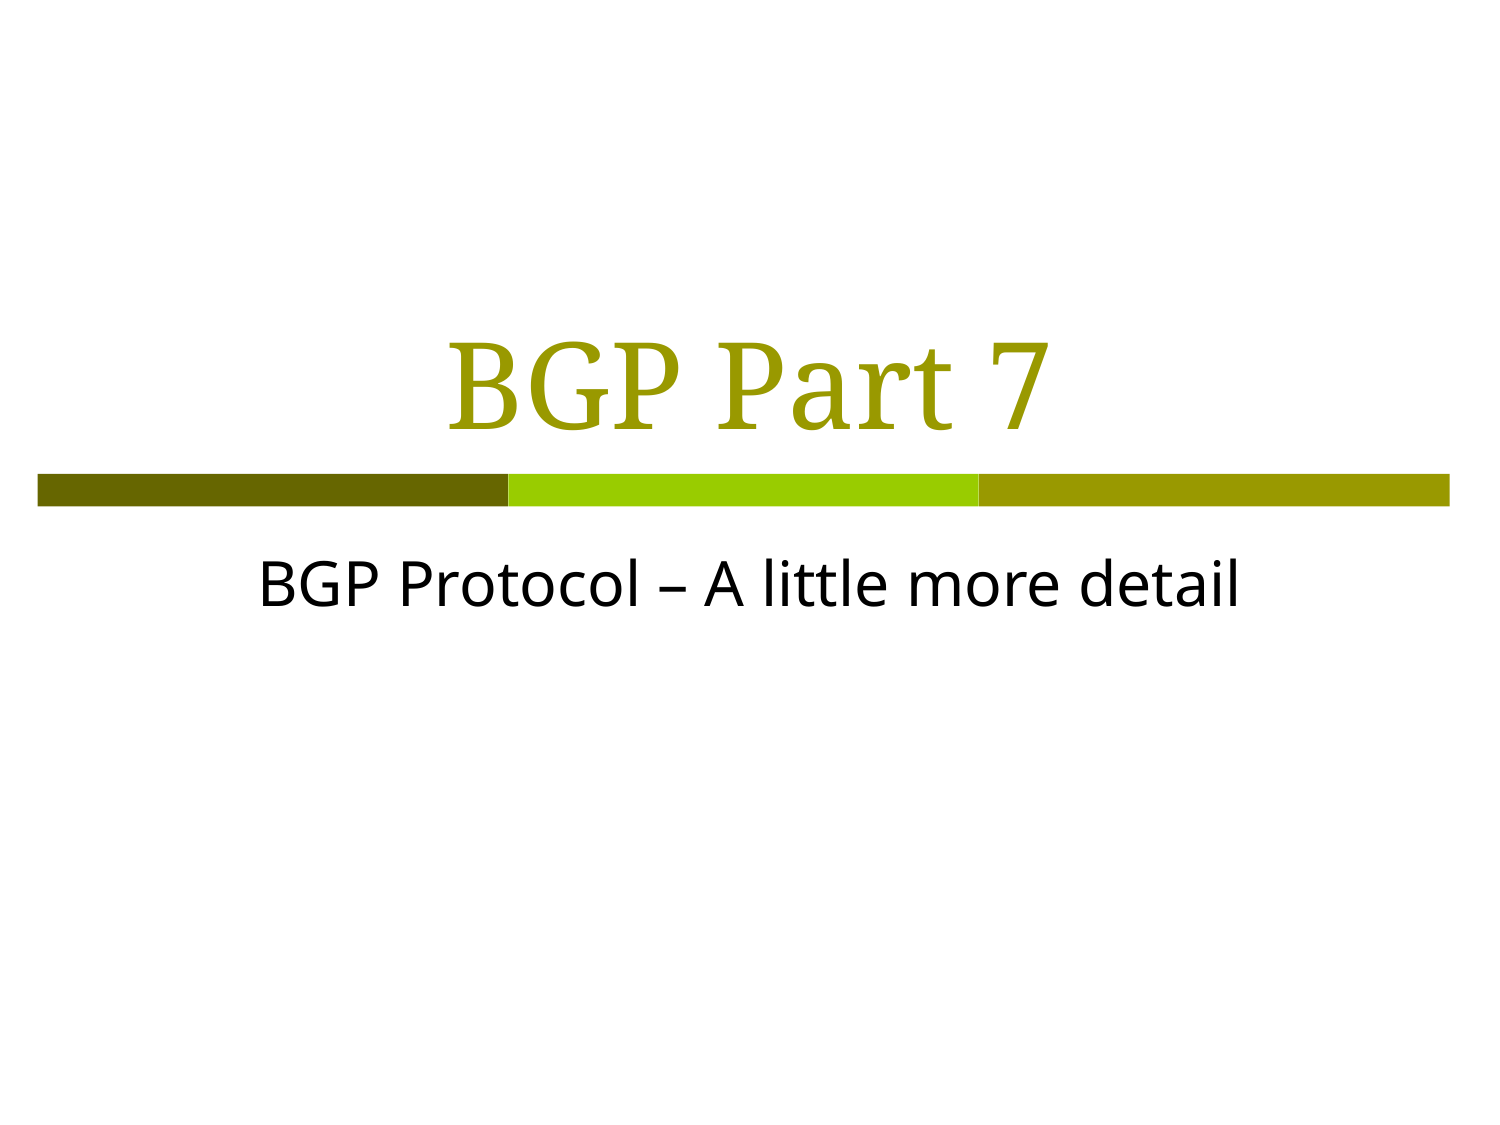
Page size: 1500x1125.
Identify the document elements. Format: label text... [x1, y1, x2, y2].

subtitle BGP Protocol – A little more detail [225, 536, 1276, 899]
title BGP Part 7 [112, 112, 1388, 462]
